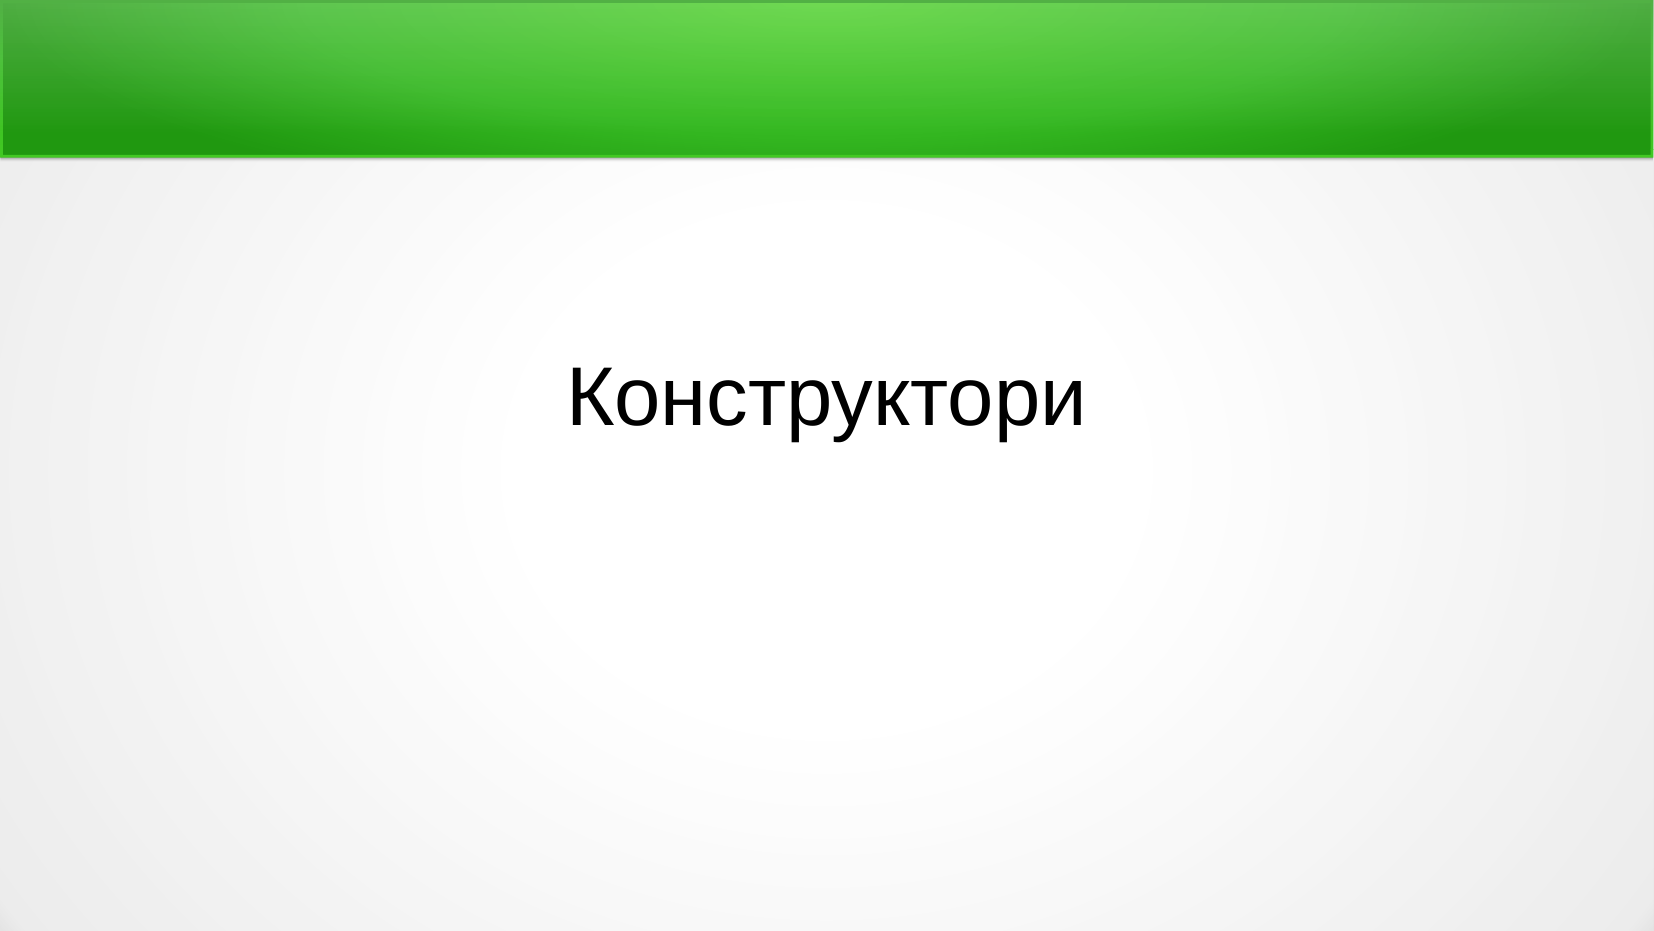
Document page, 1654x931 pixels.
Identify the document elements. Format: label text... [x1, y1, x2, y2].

subtitle Конструктори [82, 37, 1571, 758]
